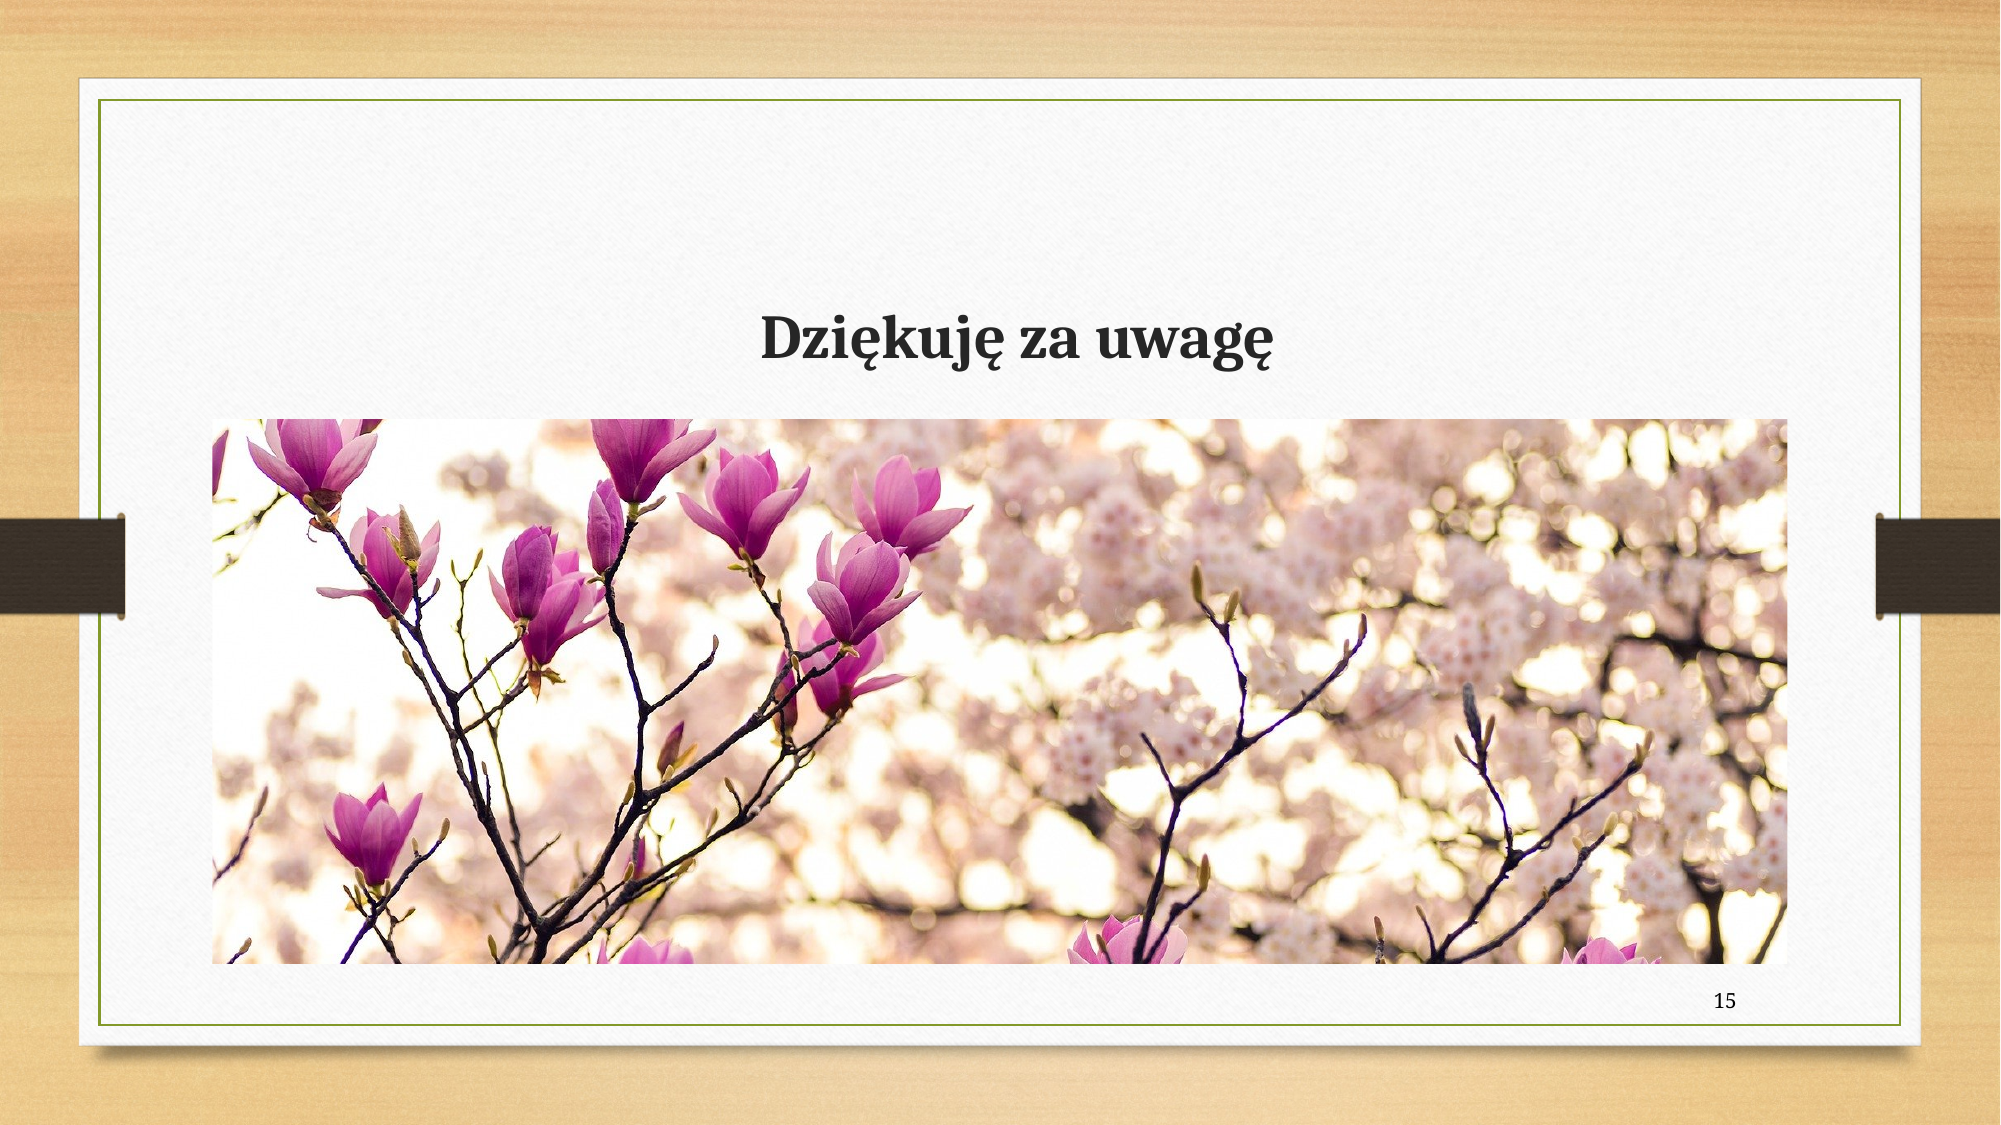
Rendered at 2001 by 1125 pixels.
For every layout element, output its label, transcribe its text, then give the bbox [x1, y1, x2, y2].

text_box [1698, 979, 1788, 1026]
list Dziękuję za uwagę [236, 215, 1813, 394]
picture [212, 419, 1788, 964]
